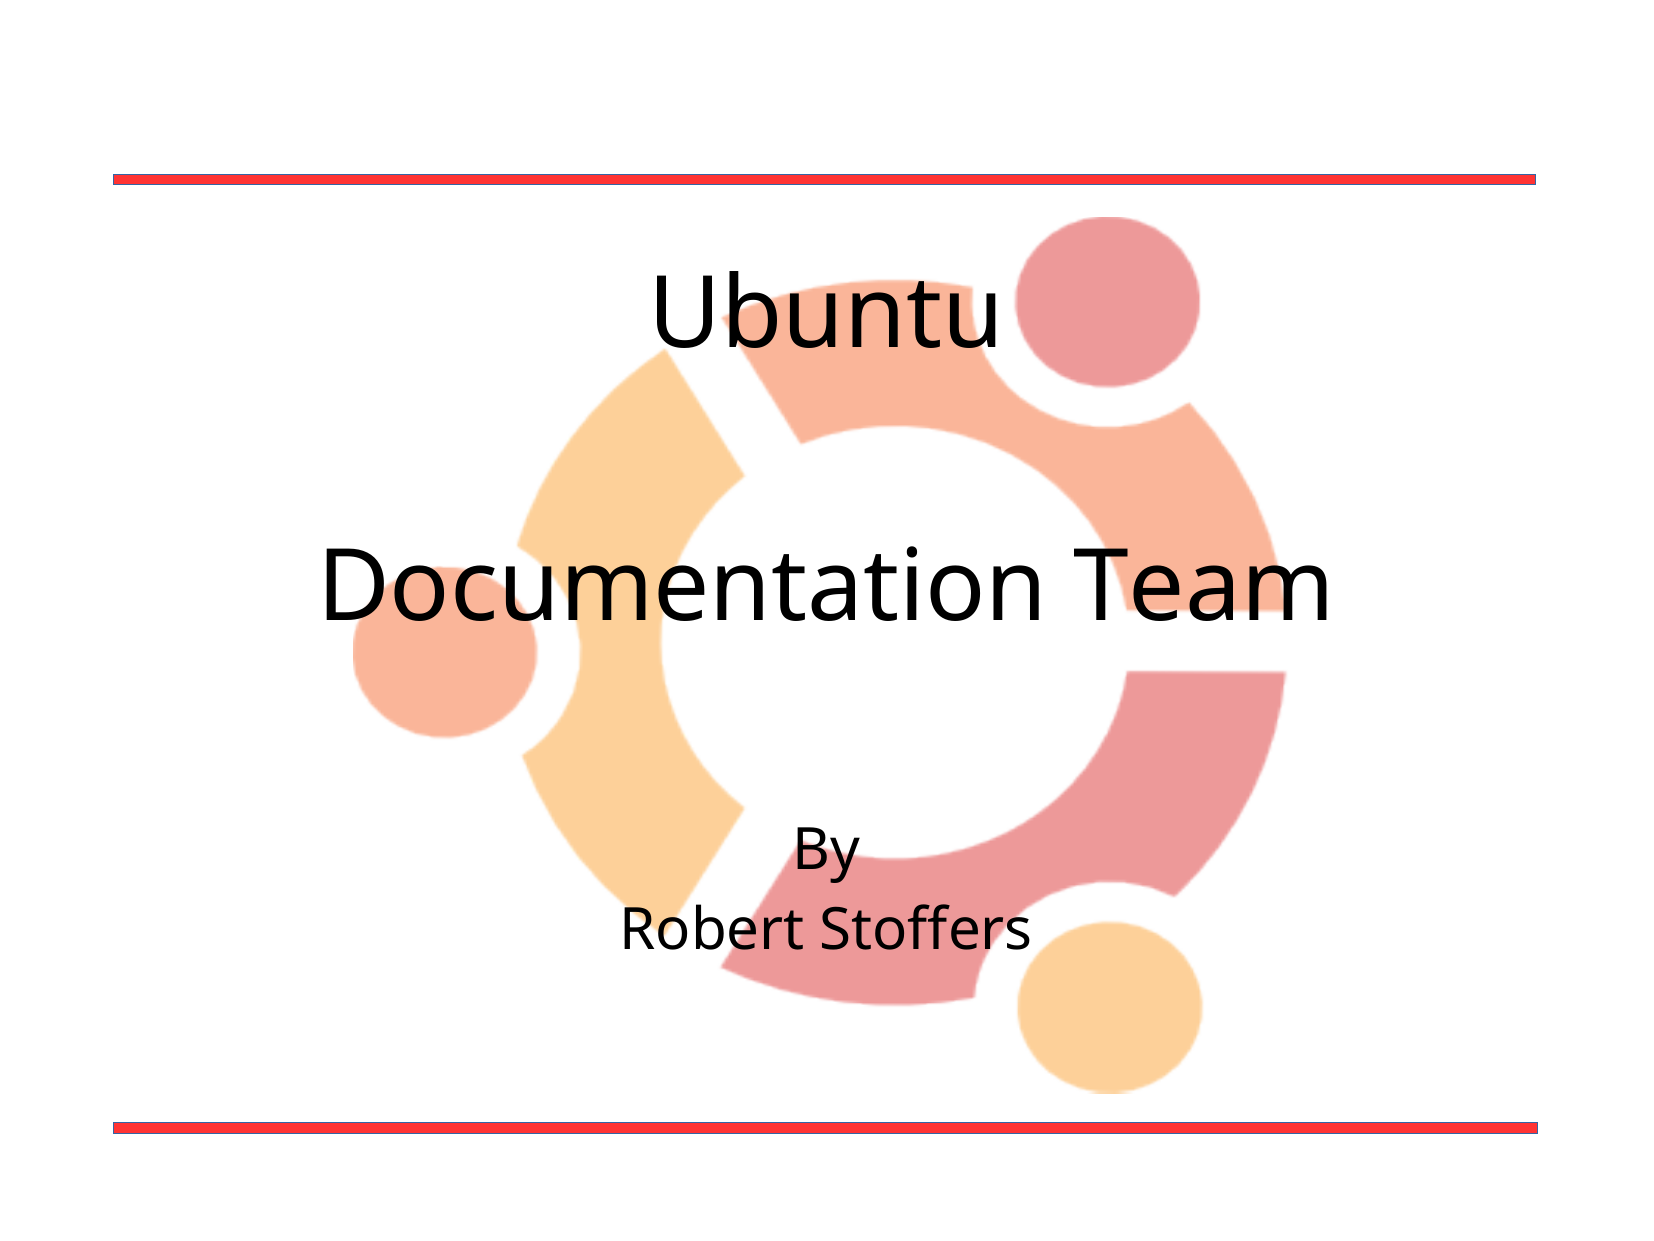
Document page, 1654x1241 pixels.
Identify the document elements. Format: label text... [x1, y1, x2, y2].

text_box Ubuntu Documentation Team By Robert Stoffers [113, 240, 1539, 1094]
